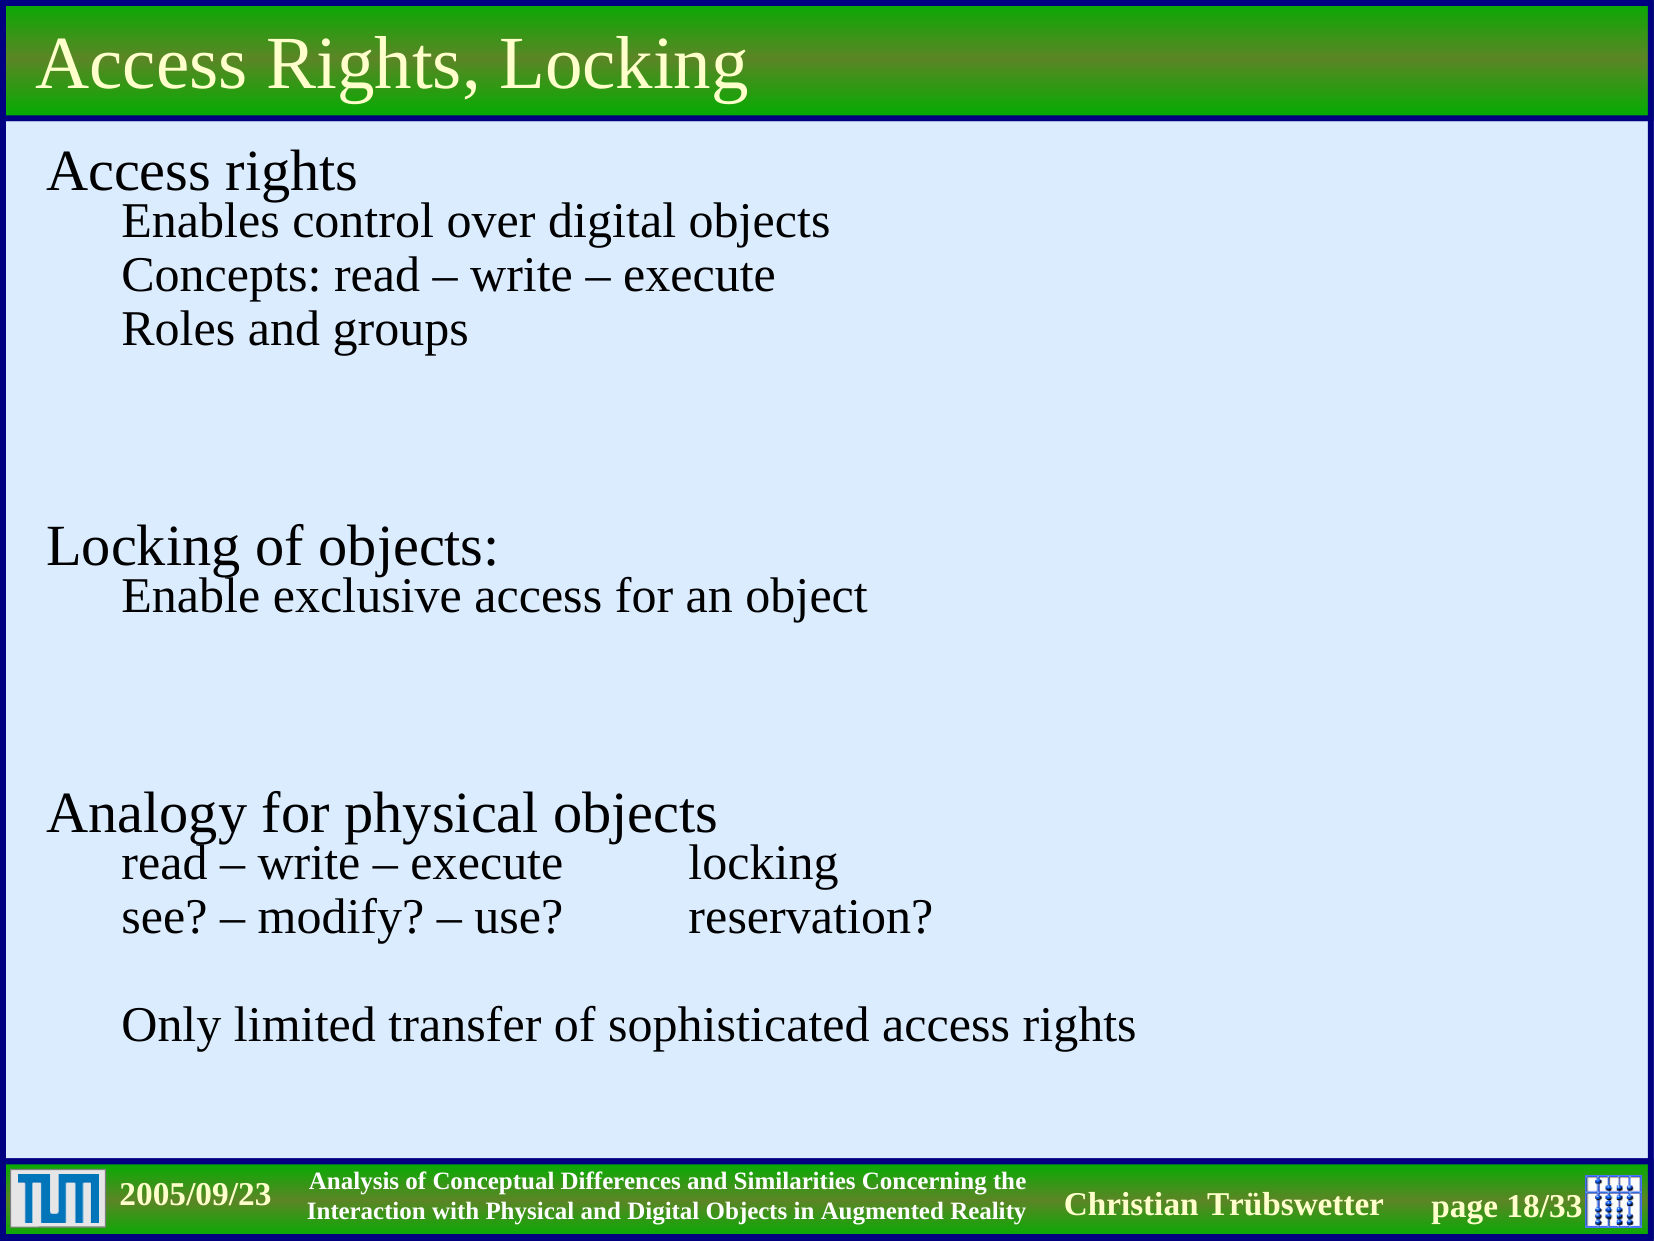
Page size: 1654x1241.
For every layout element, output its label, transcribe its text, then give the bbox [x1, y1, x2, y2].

picture [1622, 1175, 1642, 1228]
title Access Rights, Locking [35, 0, 1628, 176]
picture [18, 1174, 29, 1223]
list Access rights Enables control over digital objects Concepts: read – write – execute Roles and groups Locking of objects: Enable exclusive access for an object Analogy for physical objects read – write – execute locking see? – modify? – use? reservation? Only limited transfer of sophisticated access rights [29, 147, 1622, 1235]
